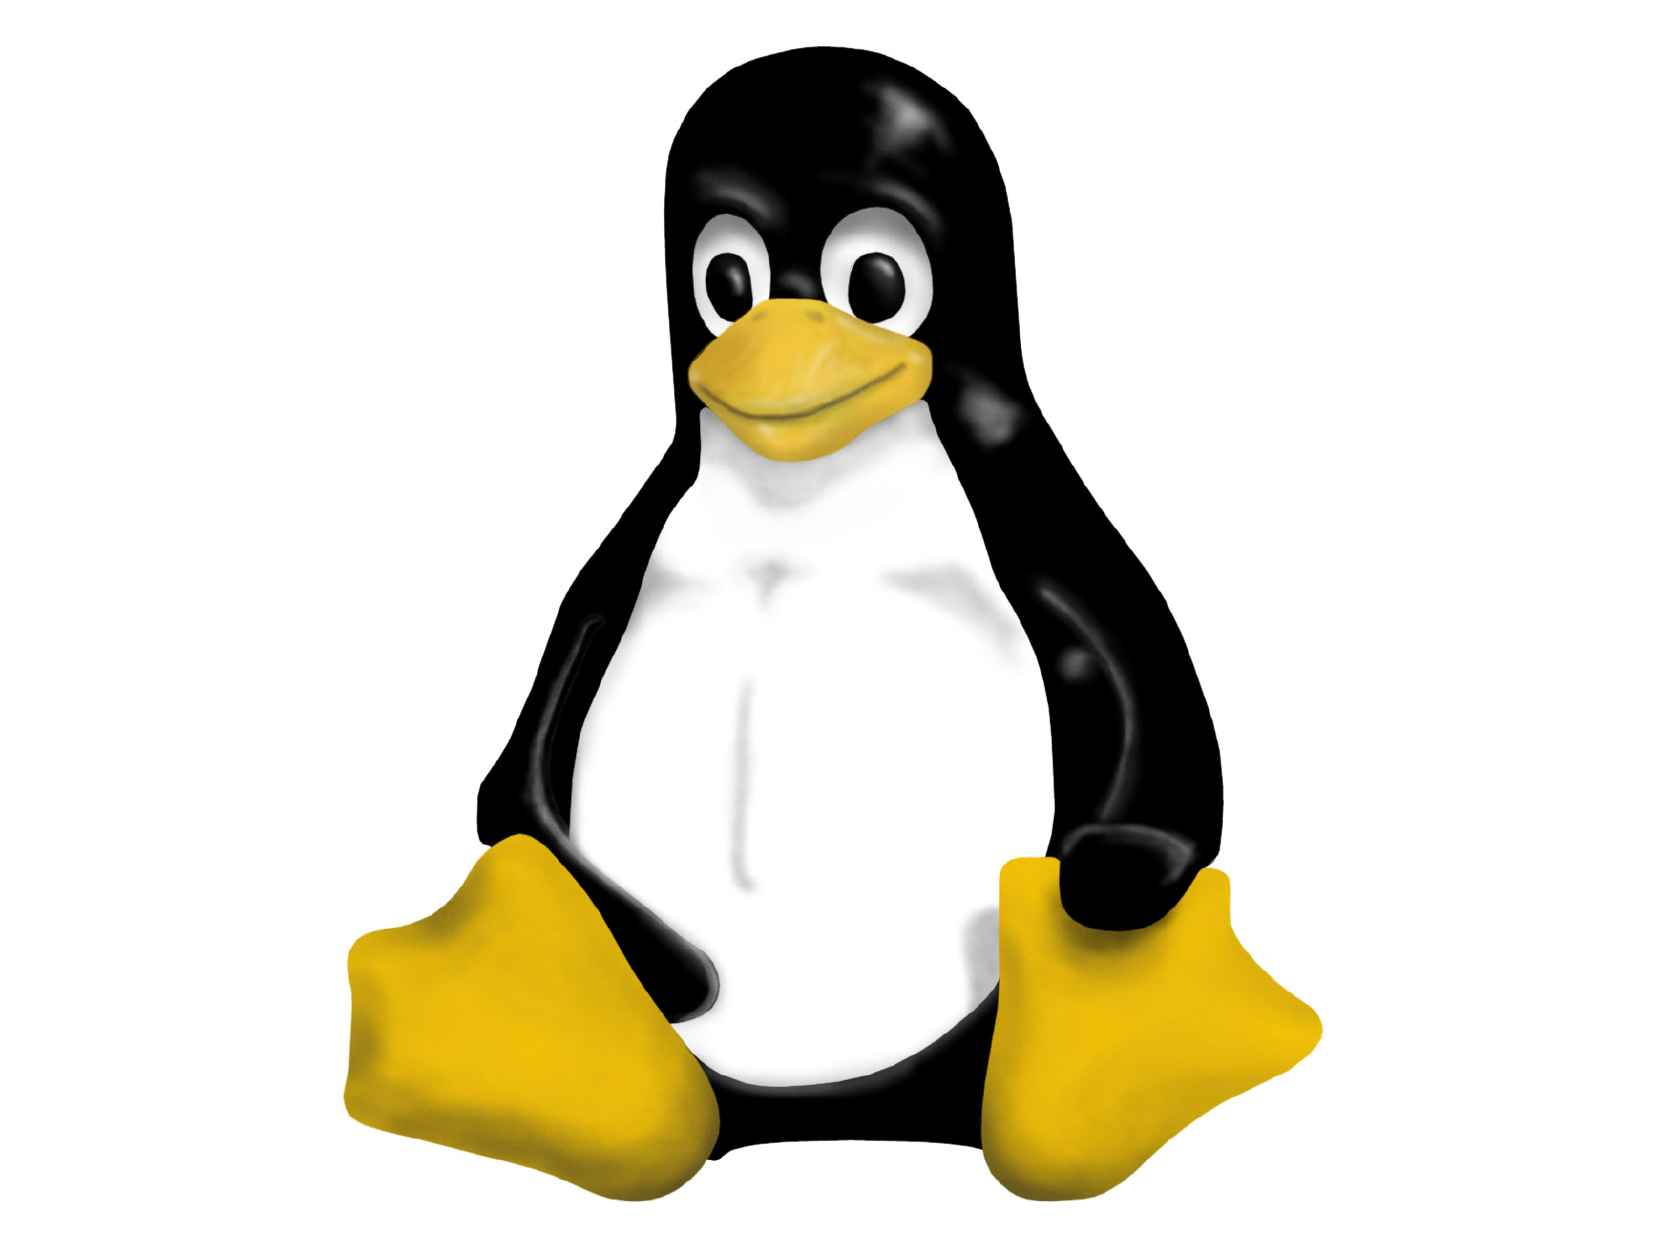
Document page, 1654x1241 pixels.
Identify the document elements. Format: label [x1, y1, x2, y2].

picture [307, 3, 1357, 1241]
